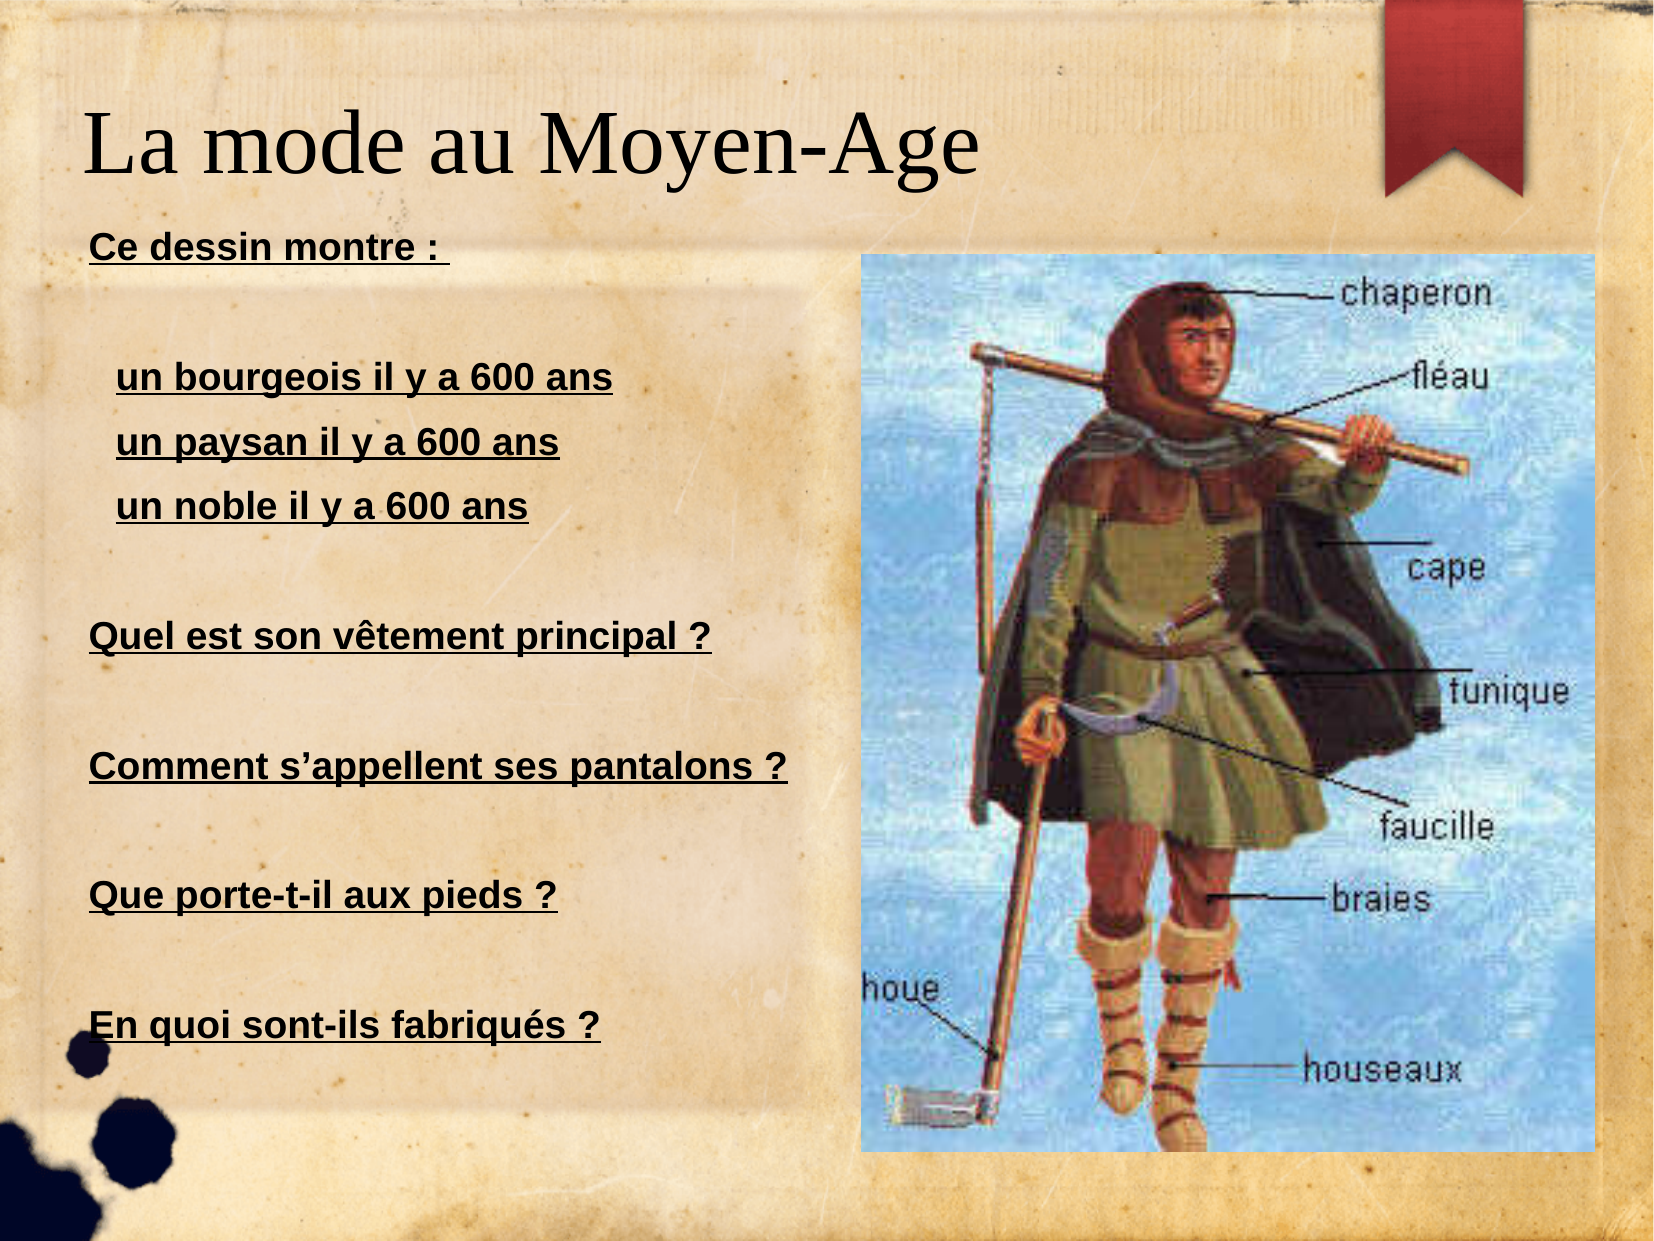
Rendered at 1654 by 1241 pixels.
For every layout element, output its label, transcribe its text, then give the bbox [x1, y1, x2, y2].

title La mode au Moyen-Age [82, 49, 1347, 237]
list Ce dessin montre : un bourgeois il y a 600 ans un paysan il y a 600 ans un noble il y a 600 ans Quel est son vêtement principal ? Comment s’appellent ses pantalons ? Que porte-t-il aux pieds ? En quoi sont-ils fabriqués ? [88, 225, 798, 1063]
picture [0, 0, 1654, 1241]
